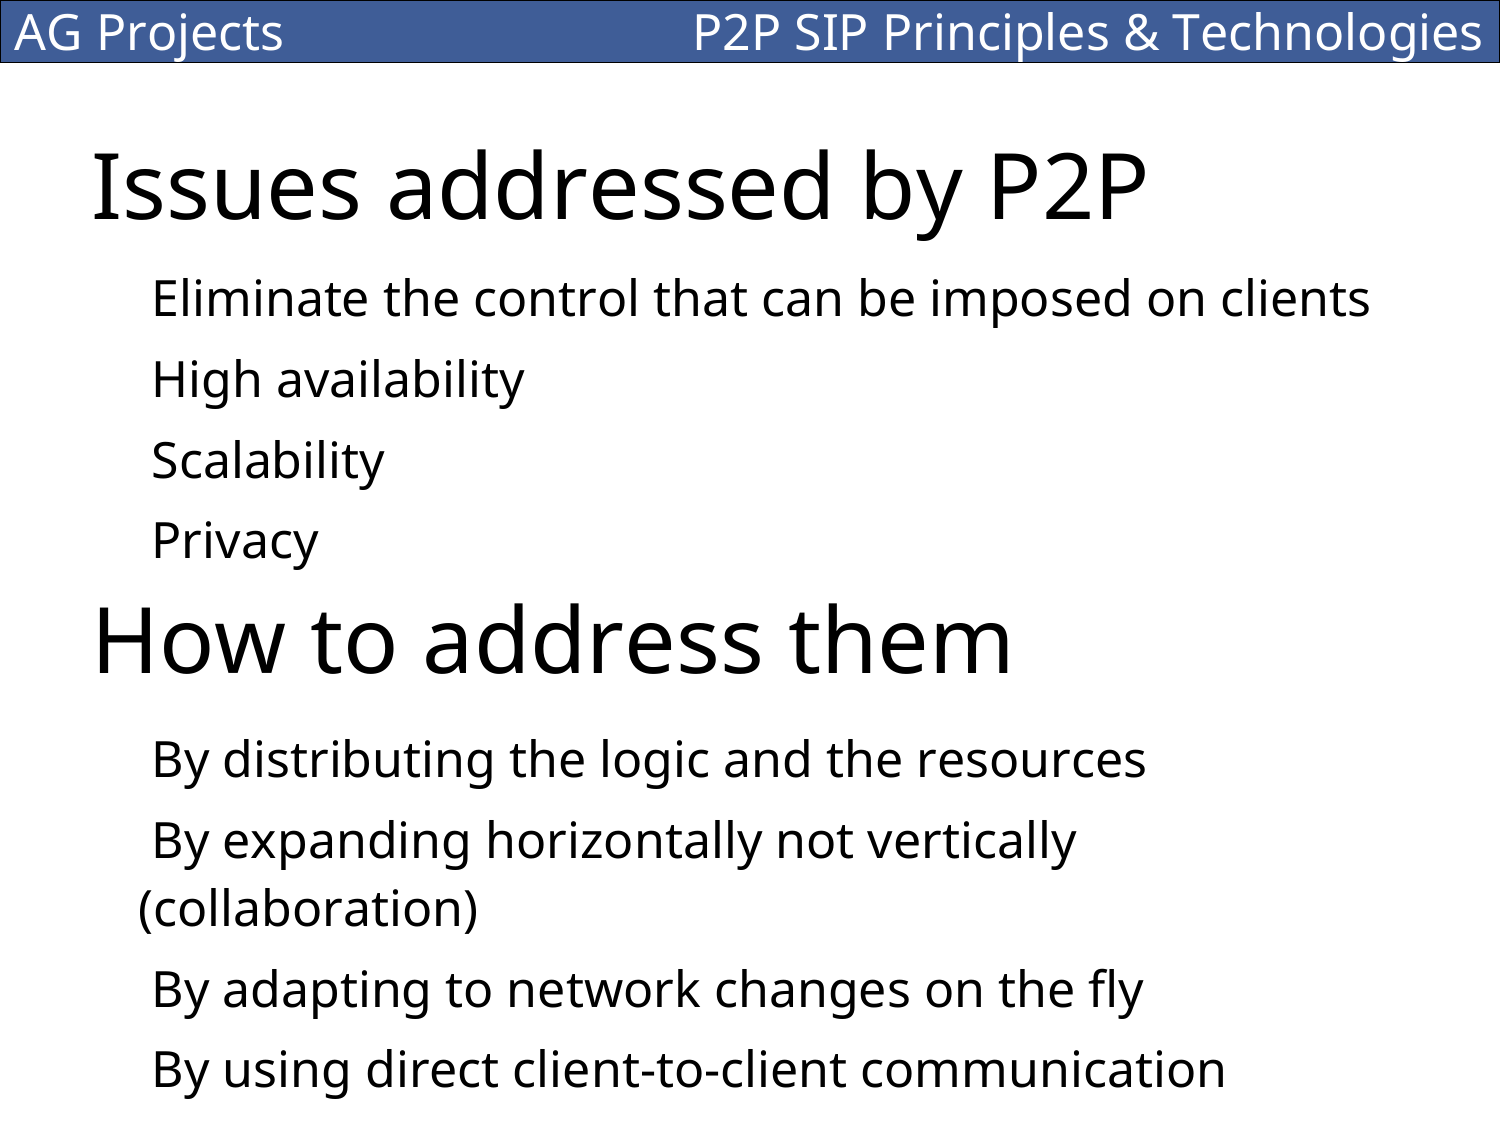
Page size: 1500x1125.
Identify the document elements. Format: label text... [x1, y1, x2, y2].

text_box By distributing the logic and the resources By expanding horizontally not vertically (collaboration) By adapting to network changes on the fly By using direct client-to-client communication [123, 716, 1412, 1111]
text_box Issues addressed by P2P [76, 113, 1447, 244]
text_box Eliminate the control that can be imposed on clients High availability Scalability Privacy [123, 255, 1412, 582]
text_box How to address them [76, 567, 1400, 708]
